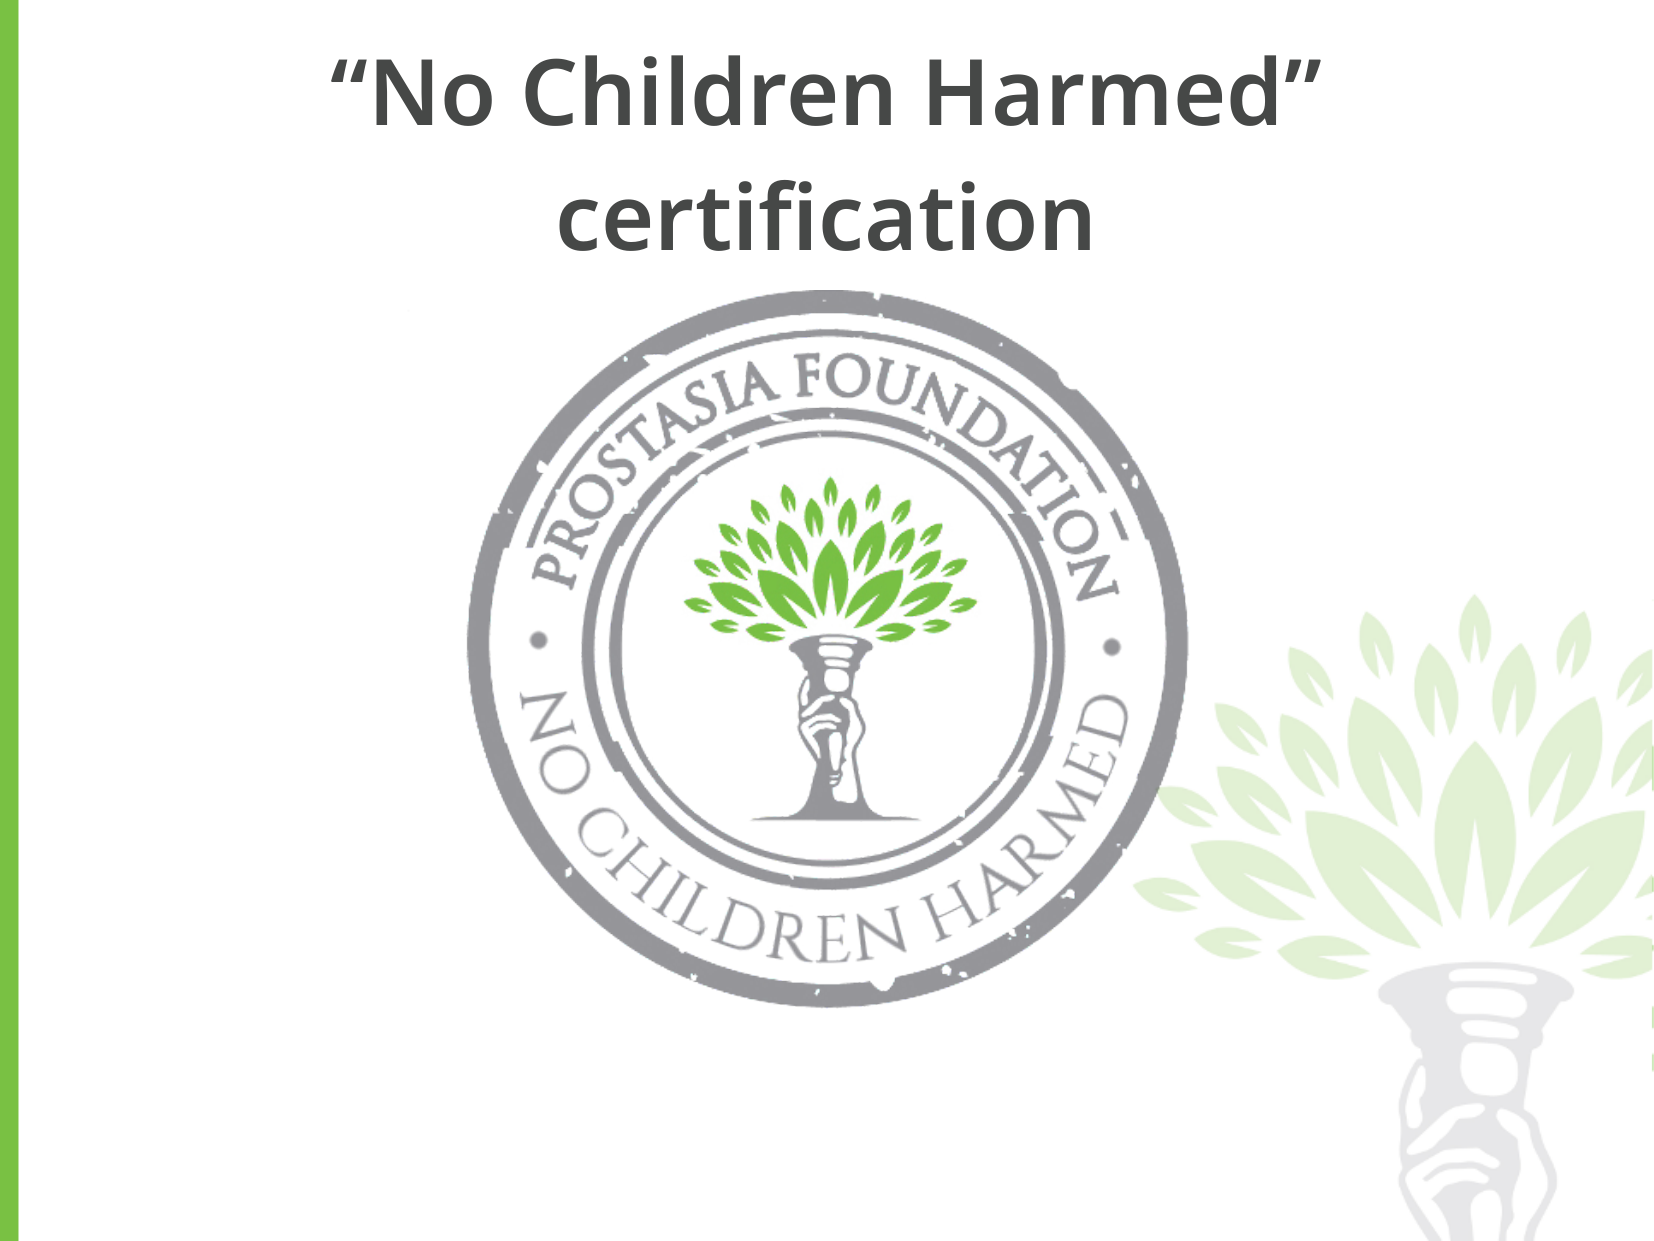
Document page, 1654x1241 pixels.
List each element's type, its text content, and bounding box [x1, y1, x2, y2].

picture [0, 0, 1654, 1241]
title “No Children Harmed” certification [82, 49, 1571, 257]
